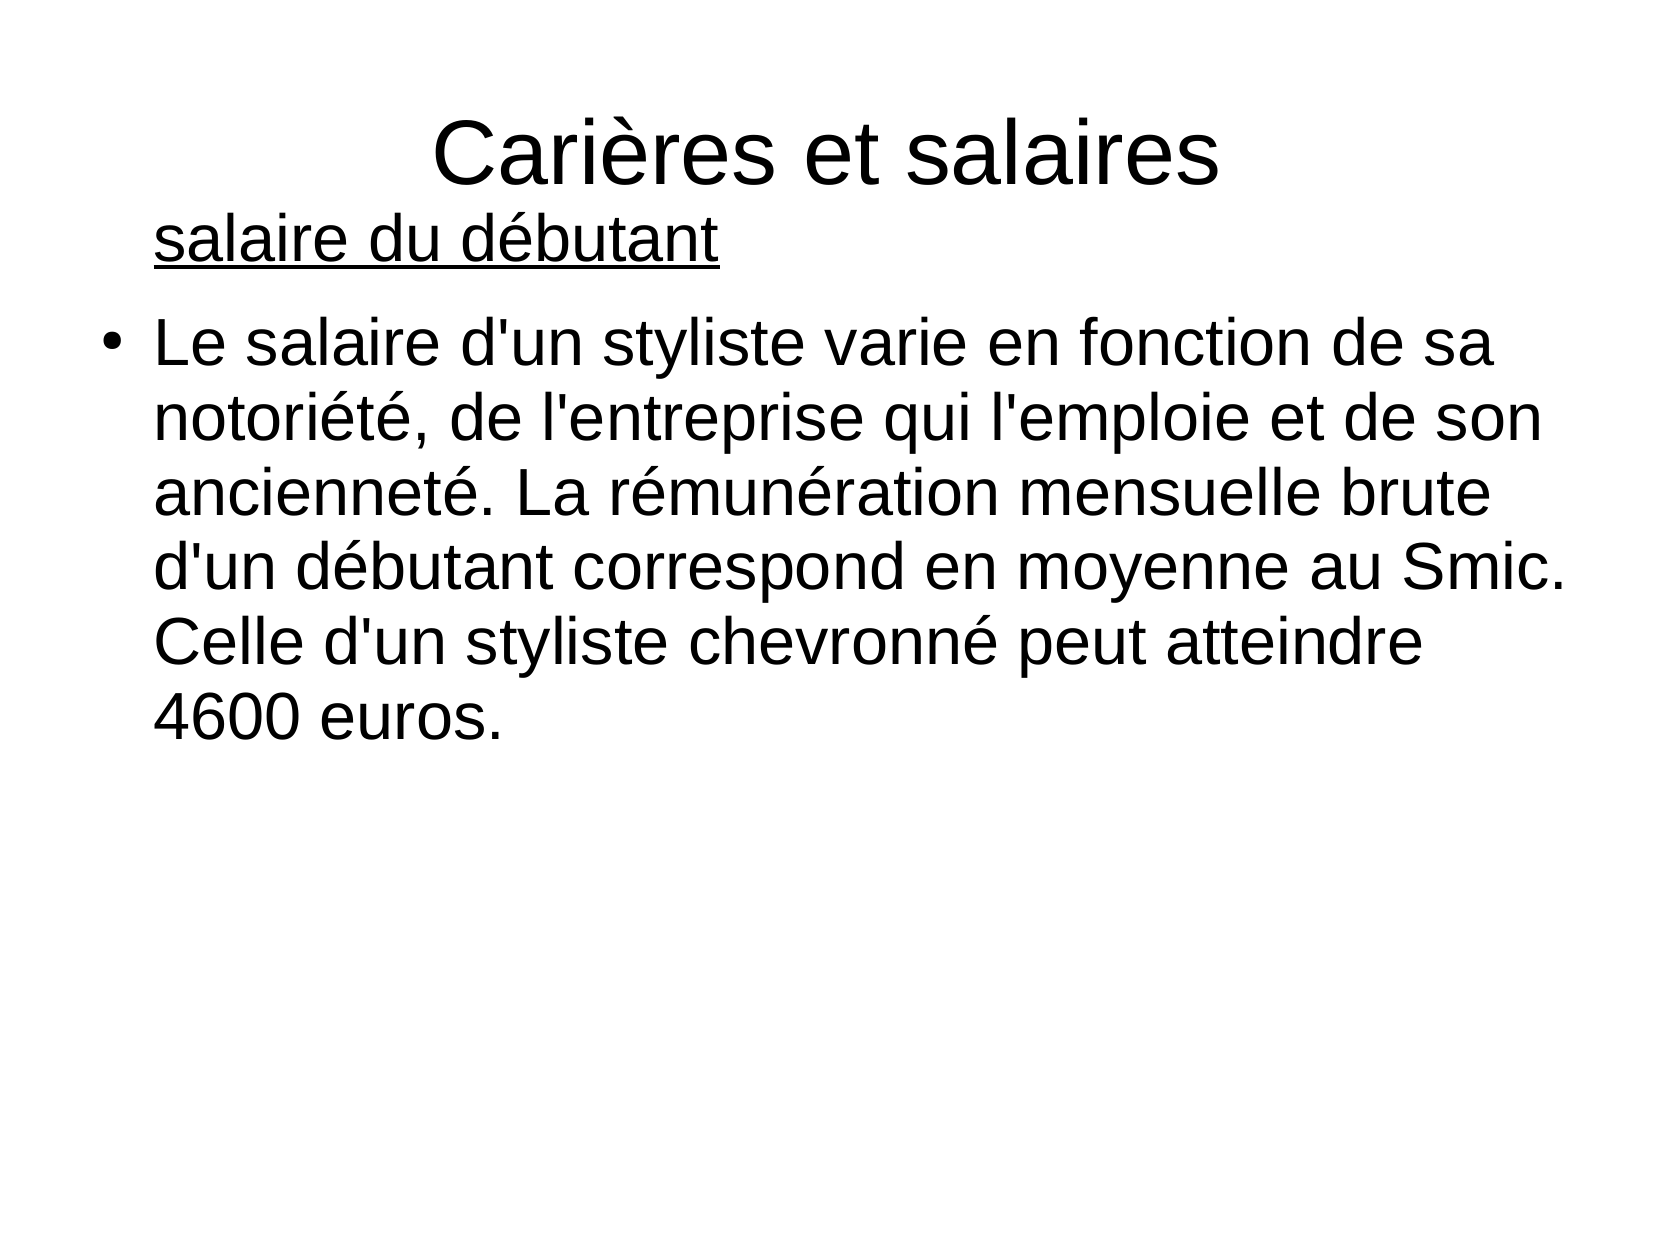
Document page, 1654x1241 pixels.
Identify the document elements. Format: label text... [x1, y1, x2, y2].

list salaire du débutant Le salaire d'un styliste varie en fonction de sa notoriété, de l'entreprise qui l'emploie et de son ancienneté. La rémunération mensuelle brute d'un débutant correspond en moyenne au Smic. Celle d'un styliste chevronné peut atteindre 4600 euros. [82, 200, 1571, 1020]
title Carières et salaires [82, 49, 1571, 200]
